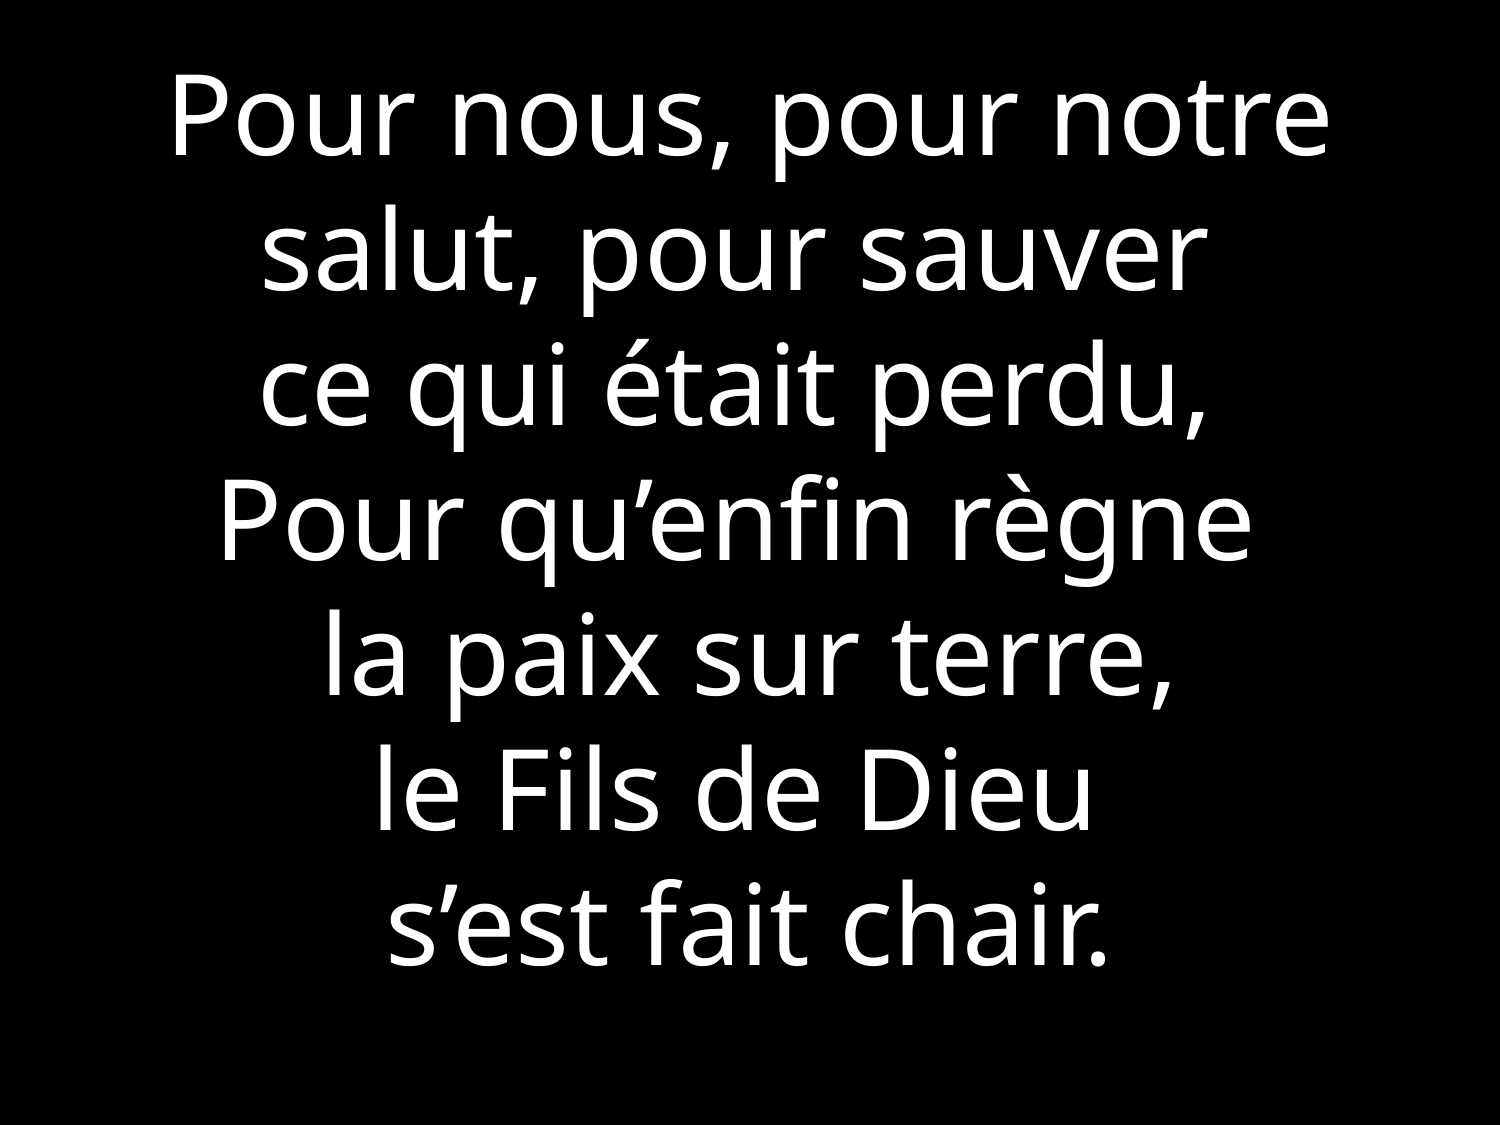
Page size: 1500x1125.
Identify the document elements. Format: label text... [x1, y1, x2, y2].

list Pour nous, pour notre salut, pour sauver ce qui était perdu, Pour qu’enfin règne la paix sur terre, le Fils de Dieu s’est fait chair. [17, 35, 1483, 1052]
